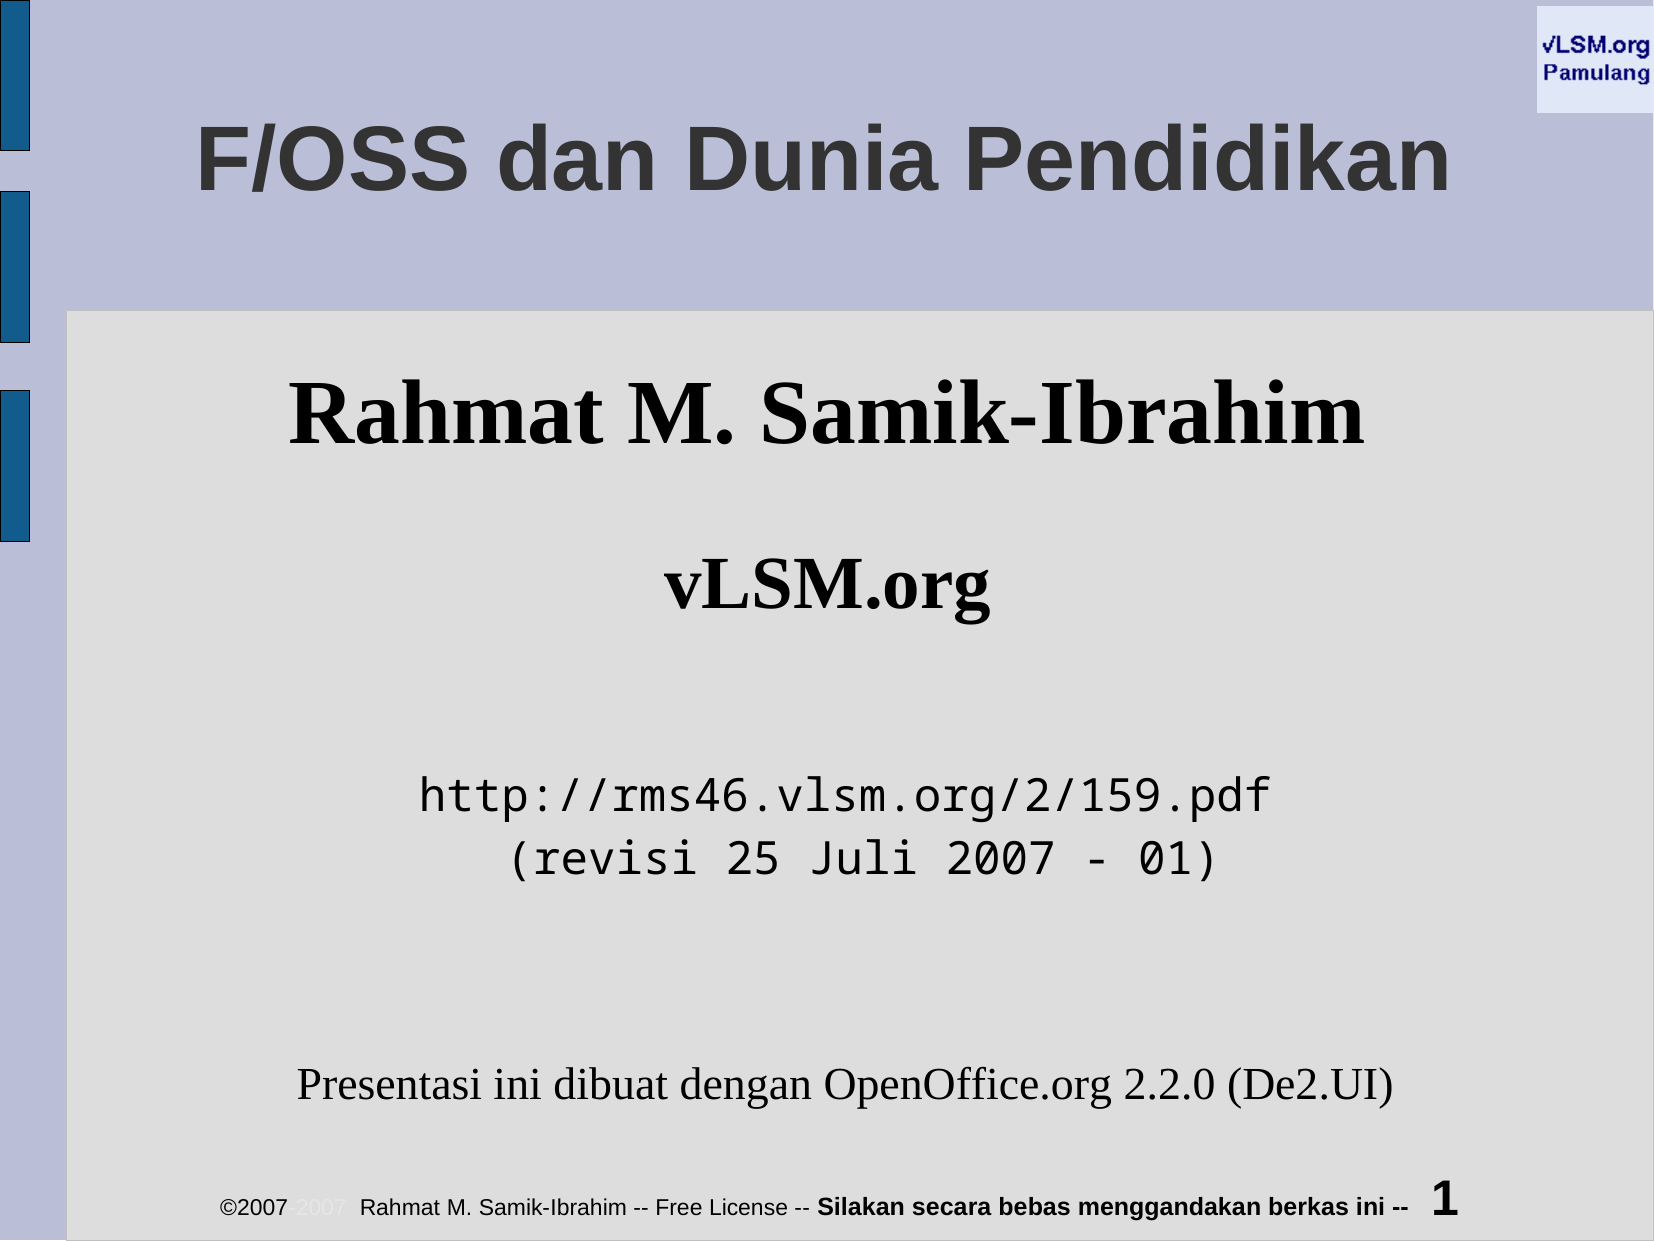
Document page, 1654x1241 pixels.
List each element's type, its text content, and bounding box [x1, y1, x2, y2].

subtitle Rahmat M. Samik-Ibrahim vLSM.org http://rms46.vlsm.org/2/159.pdf (revisi 25 Juli 2007 - 01) Presentasi ini dibuat dengan OpenOffice.org 2.2.0 (De2.UI) [121, 352, 1534, 1119]
title F/OSS dan Dunia Pendidikan [75, 55, 1576, 263]
picture [1537, 6, 1654, 113]
